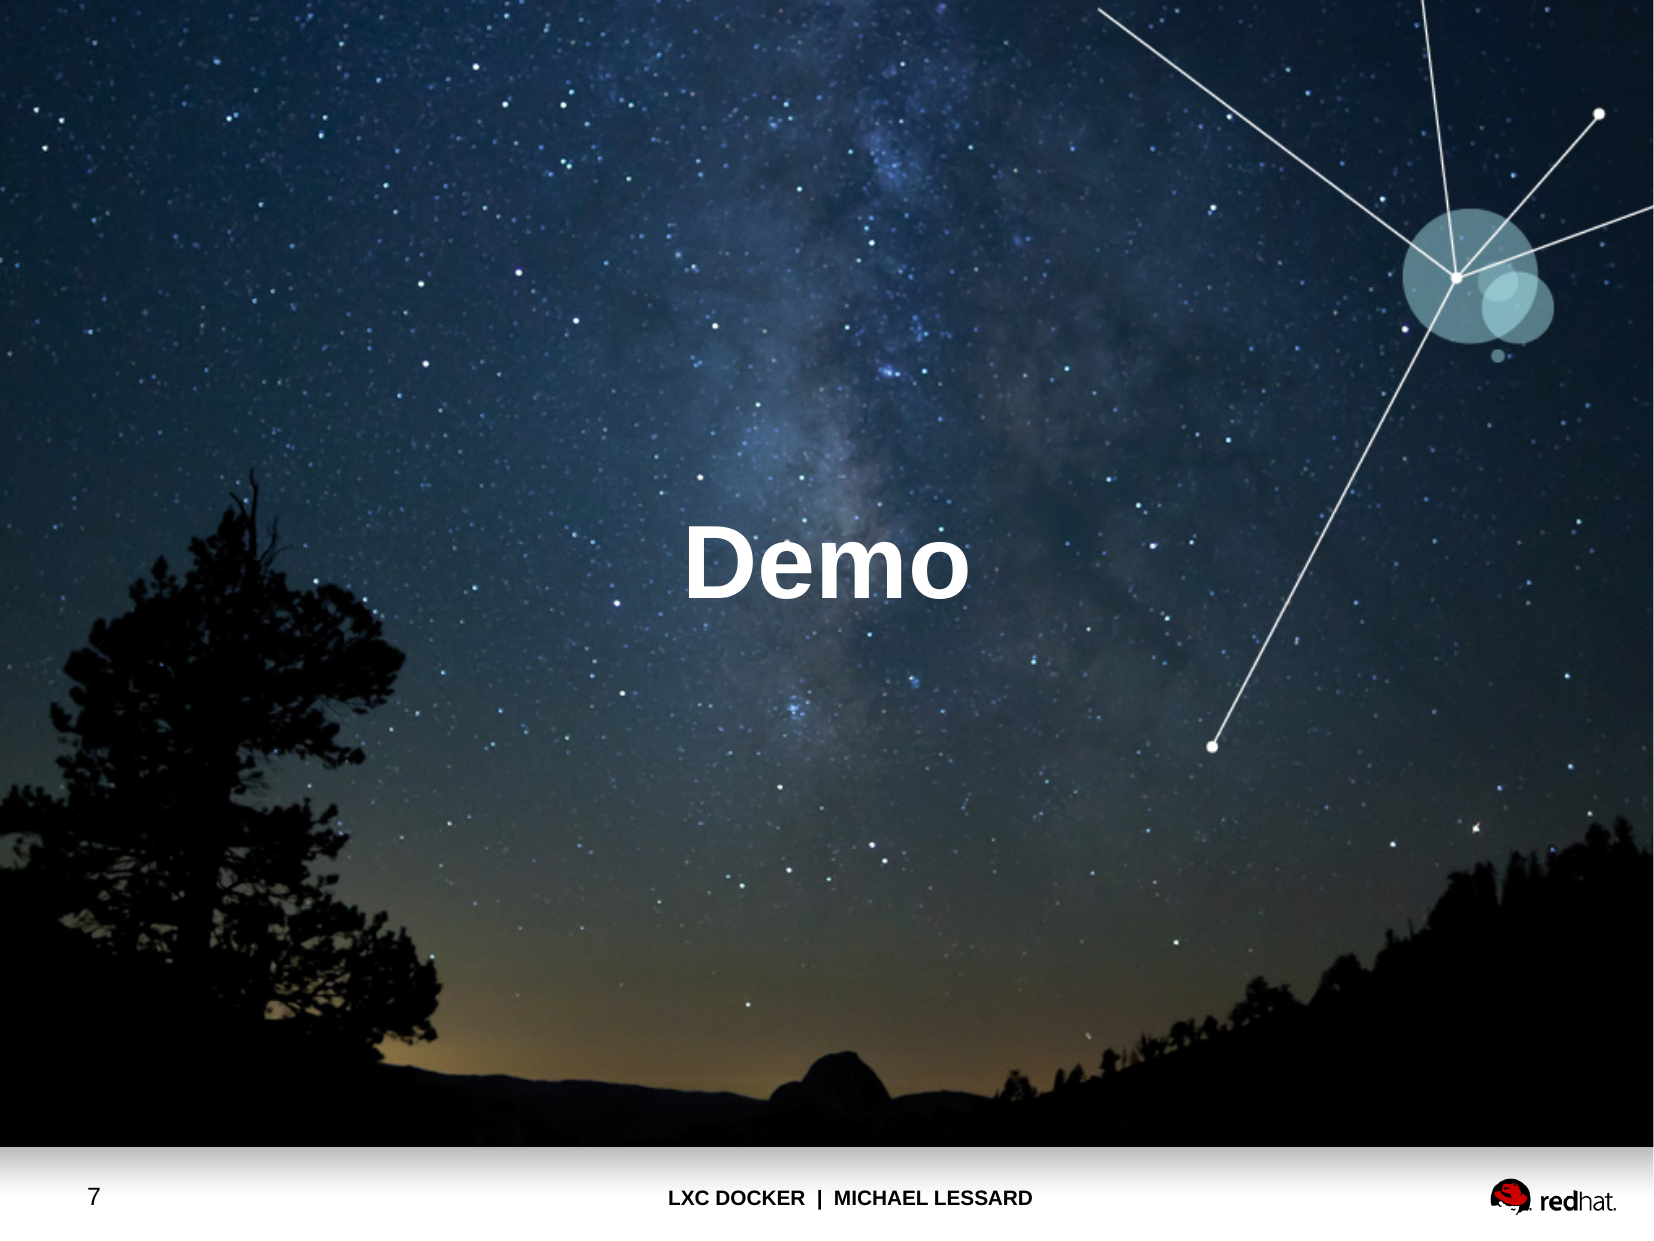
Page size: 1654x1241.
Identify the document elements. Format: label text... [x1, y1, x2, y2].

picture [0, 0, 1654, 1241]
title Demo [82, 262, 1571, 862]
